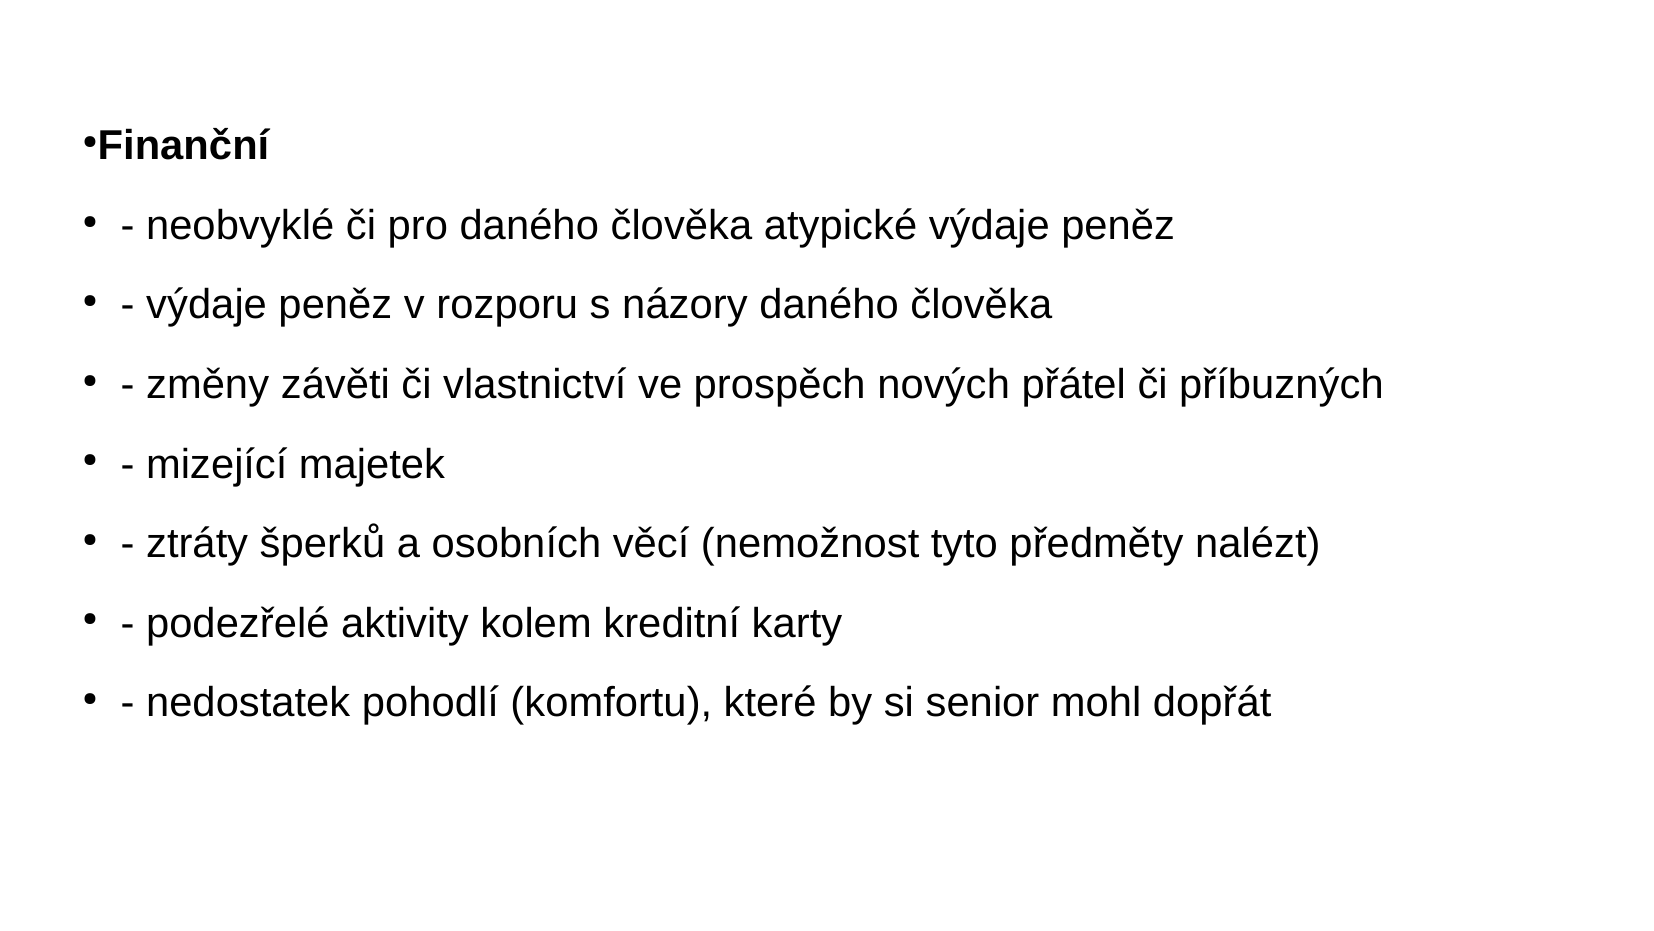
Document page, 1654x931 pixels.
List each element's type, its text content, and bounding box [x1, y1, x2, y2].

list Finanční - neobvyklé či pro daného člověka atypické výdaje peněz - výdaje peněz v rozporu s názory daného člověka - změny závěti či vlastnictví ve prospěch nových přátel či příbuzných - mizející majetek - ztráty šperků a osobních věcí (nemožnost tyto předměty nalézt) - podezřelé aktivity kolem kreditní karty - nedostatek pohodlí (komfortu), které by si senior mohl dopřát [82, 118, 1571, 758]
